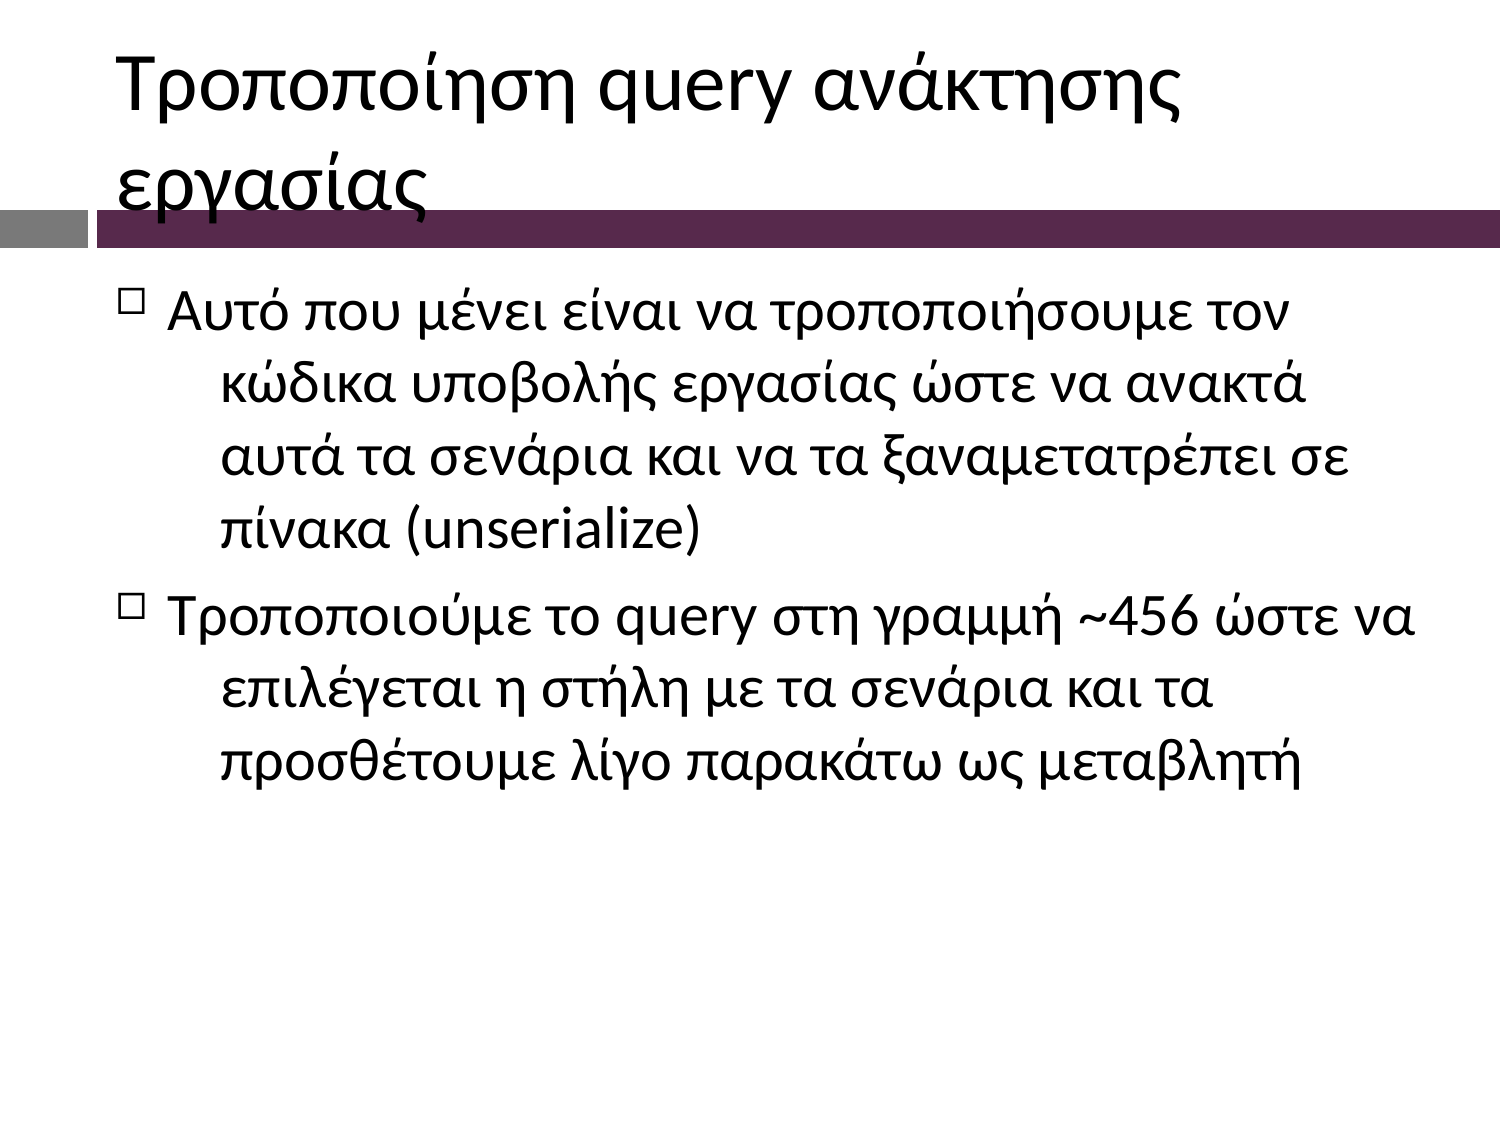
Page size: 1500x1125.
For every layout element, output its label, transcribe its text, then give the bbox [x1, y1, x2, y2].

list Αυτό που μένει είναι να τροποποιήσουμε τον κώδικα υποβολής εργασίας ώστε να ανακτά αυτά τα σενάρια και να τα ξαναμετατρέπει σε πίνακα (unserialize) Τροποποιούμε το query στη γραμμή ~456 ώστε να επιλέγεται η στήλη με τα σενάρια και τα προσθέτουμε λίγο παρακάτω ως μεταβλητή [100, 262, 1438, 1000]
title Τροποποίηση query ανάκτησης εργασίας [100, 19, 1438, 182]
